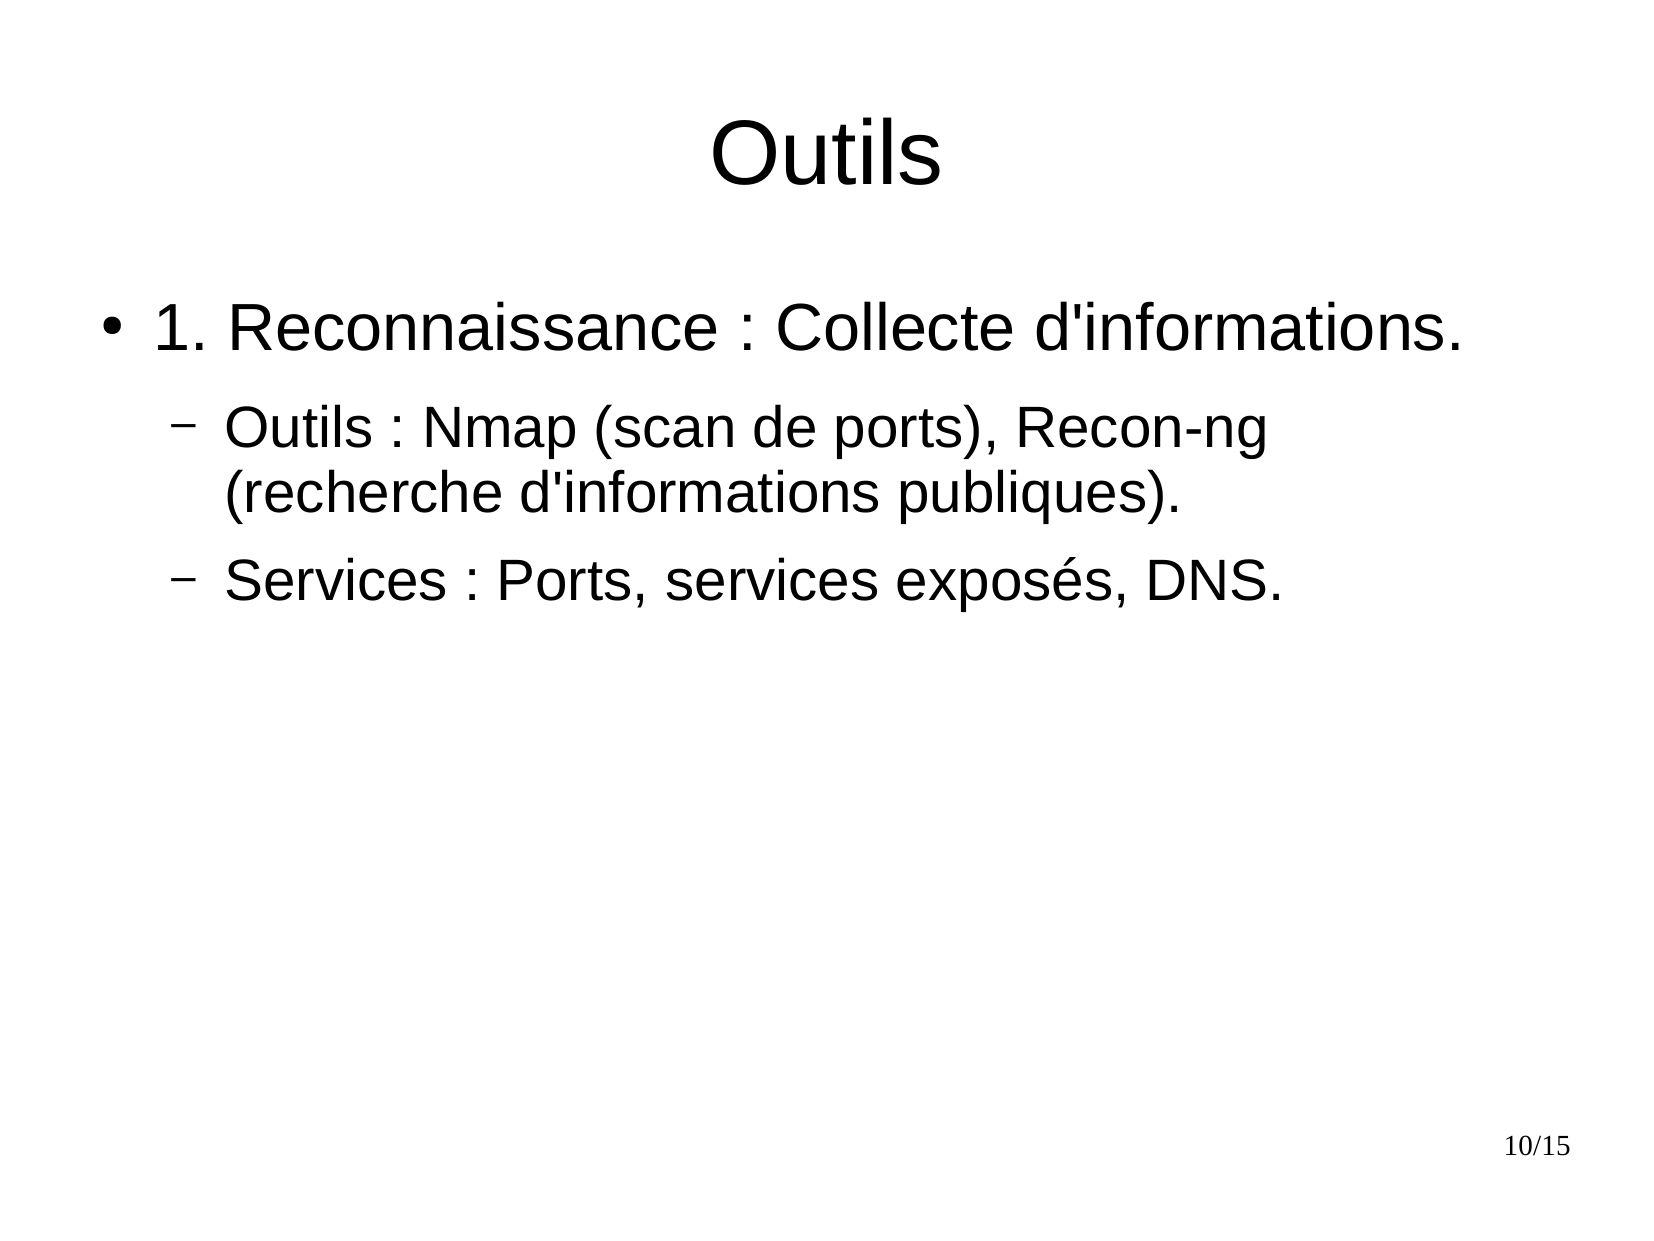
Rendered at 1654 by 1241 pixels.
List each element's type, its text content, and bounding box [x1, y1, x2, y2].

title Outils [82, 49, 1571, 257]
list 1. Reconnaissance : Collecte d'informations. Outils : Nmap (scan de ports), Recon-ng (recherche d'informations publiques). Services : Ports, services exposés, DNS. [82, 290, 1538, 1010]
